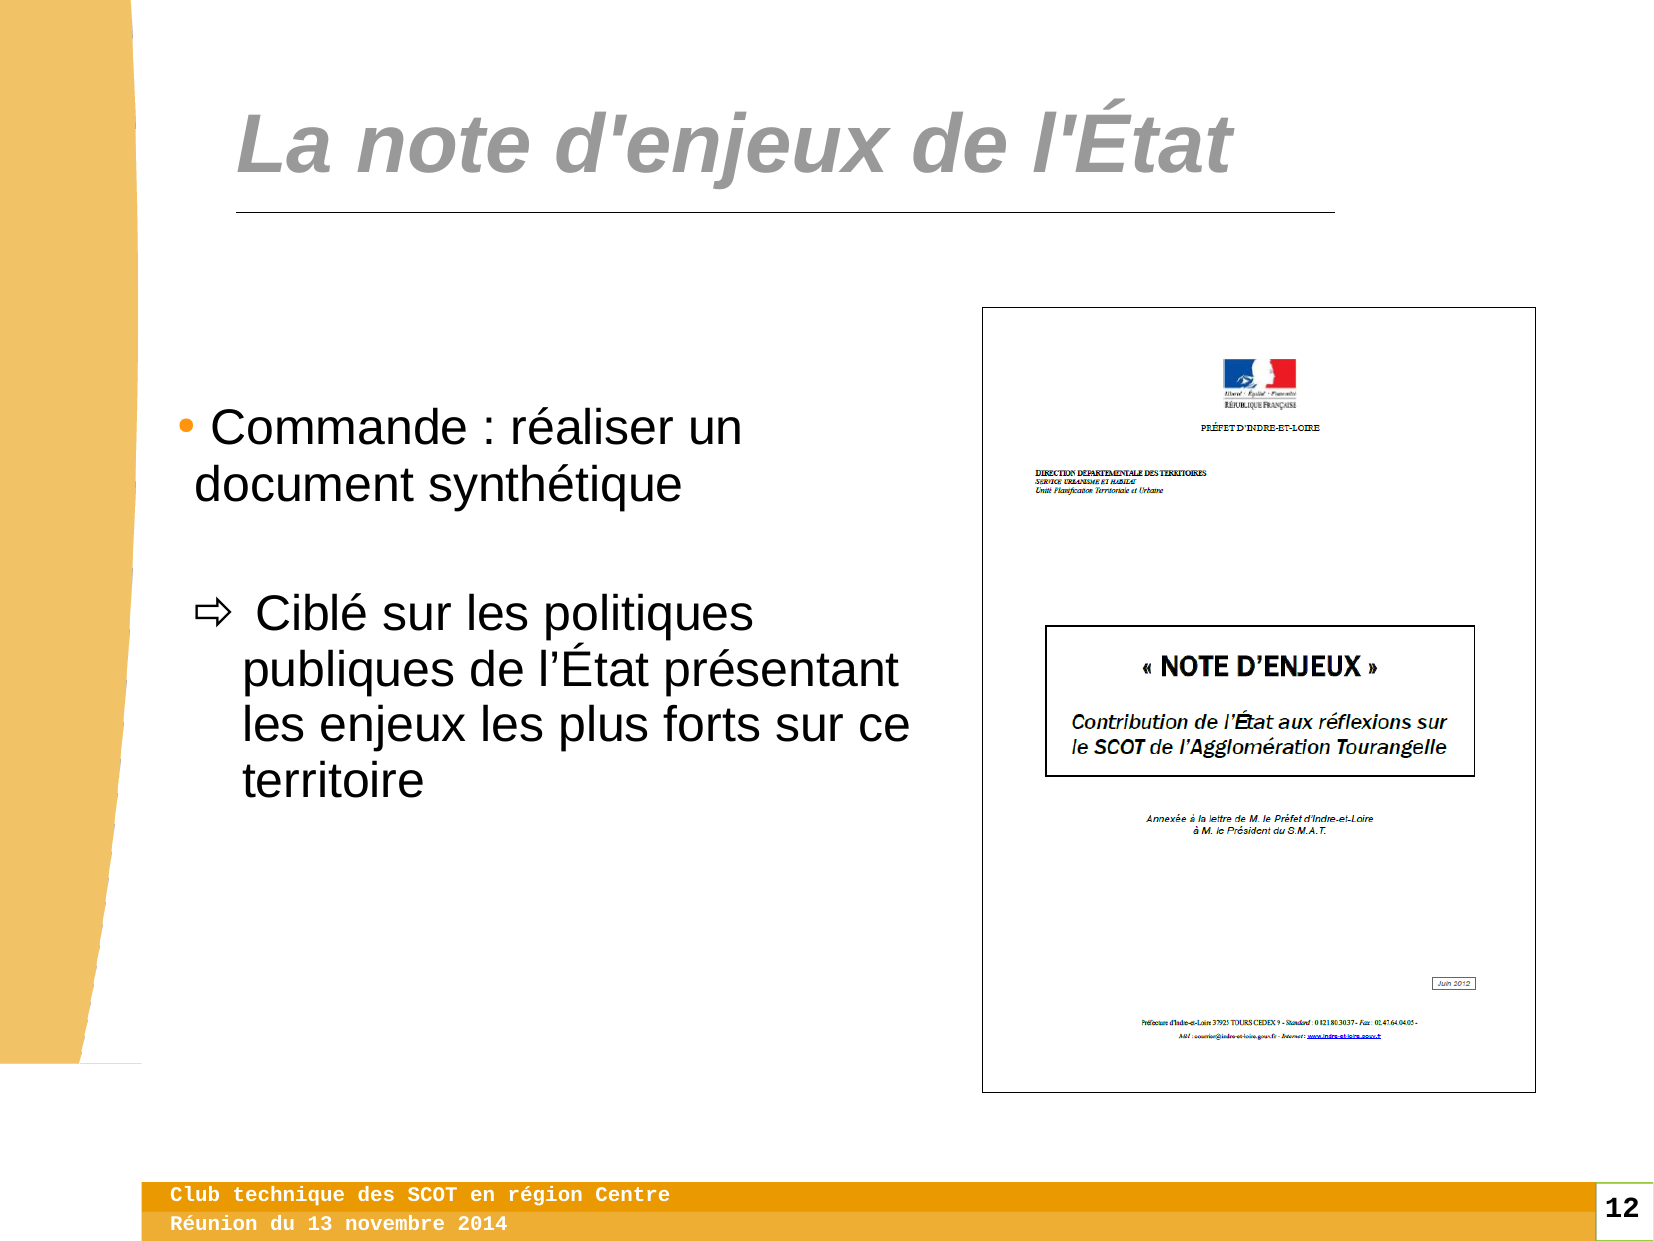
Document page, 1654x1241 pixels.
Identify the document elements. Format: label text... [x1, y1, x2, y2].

title La note d'enjeux de l'État [236, 69, 1536, 218]
picture [0, 0, 1654, 1241]
list Commande : réaliser un document synthétique  Ciblé sur les politiques publiques de l’État présentant les enjeux les plus forts sur ce territoire [177, 345, 916, 1004]
